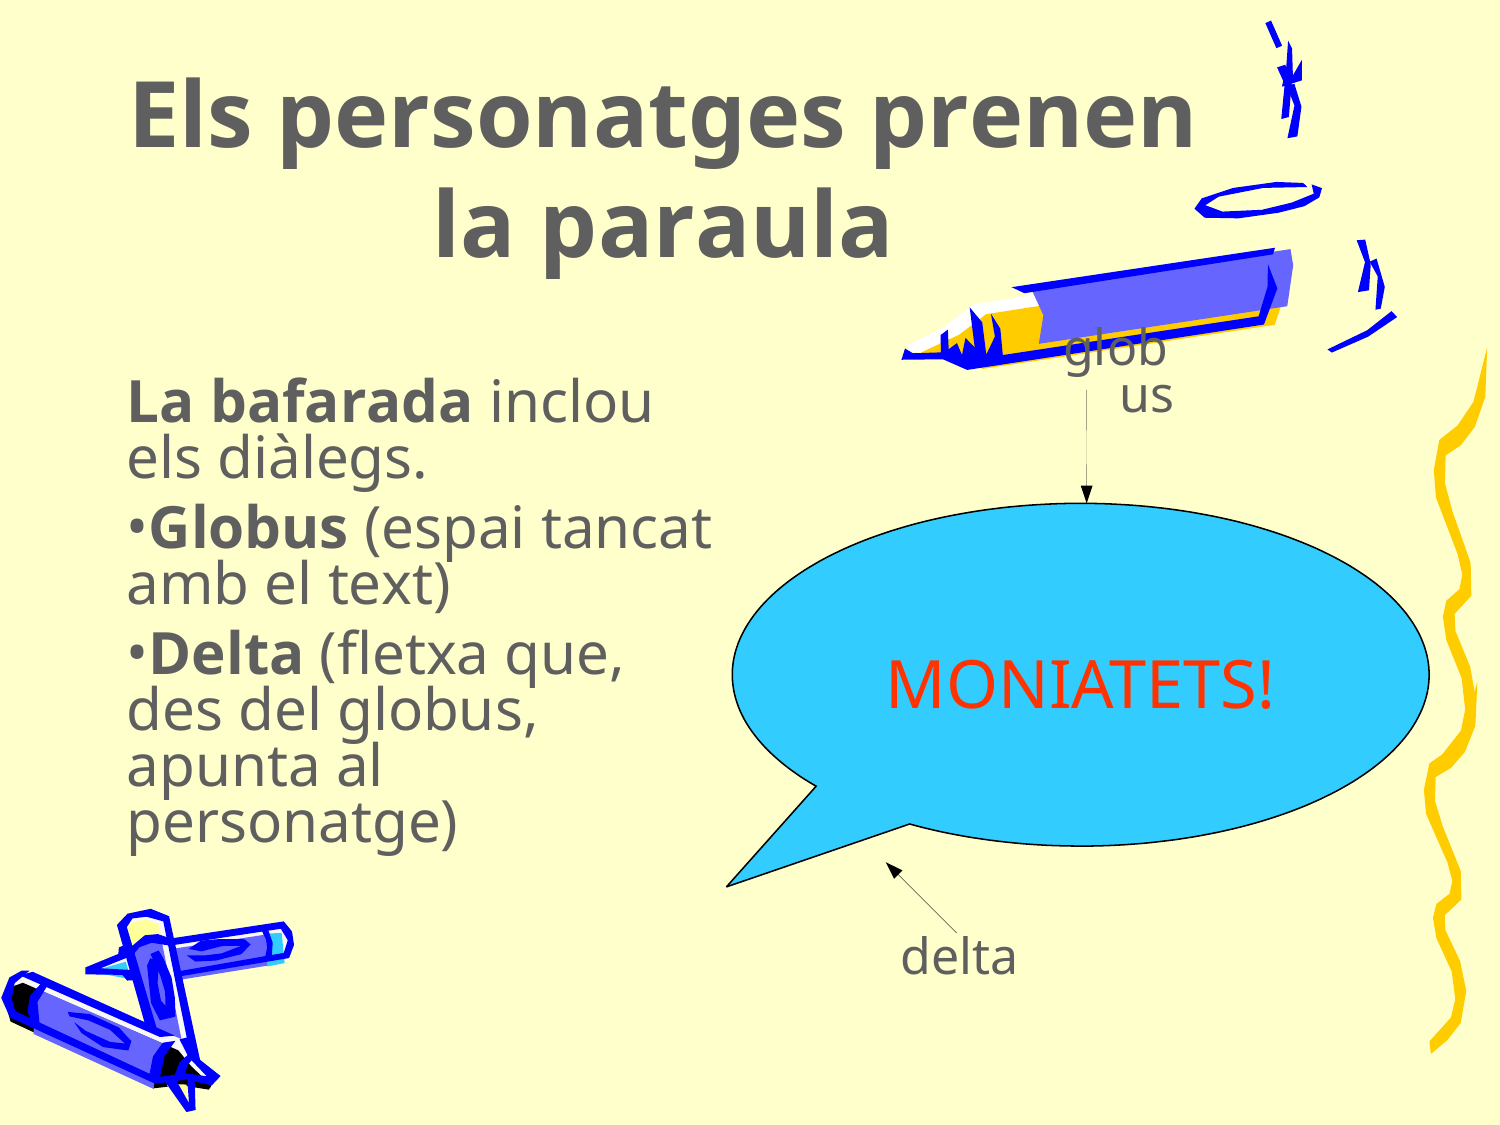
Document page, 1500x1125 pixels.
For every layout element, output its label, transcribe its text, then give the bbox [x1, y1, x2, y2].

list globus [992, 318, 1205, 397]
text_box MONIATETS! [726, 503, 1430, 887]
list La bafarada inclou els diàlegs. Globus (espai tancat amb el text) Delta (fletxa que, des del globus, apunta al personatge) [112, 320, 731, 856]
title Els personatges prenen la paraula [100, 48, 1228, 284]
text_box delta [885, 916, 1170, 993]
